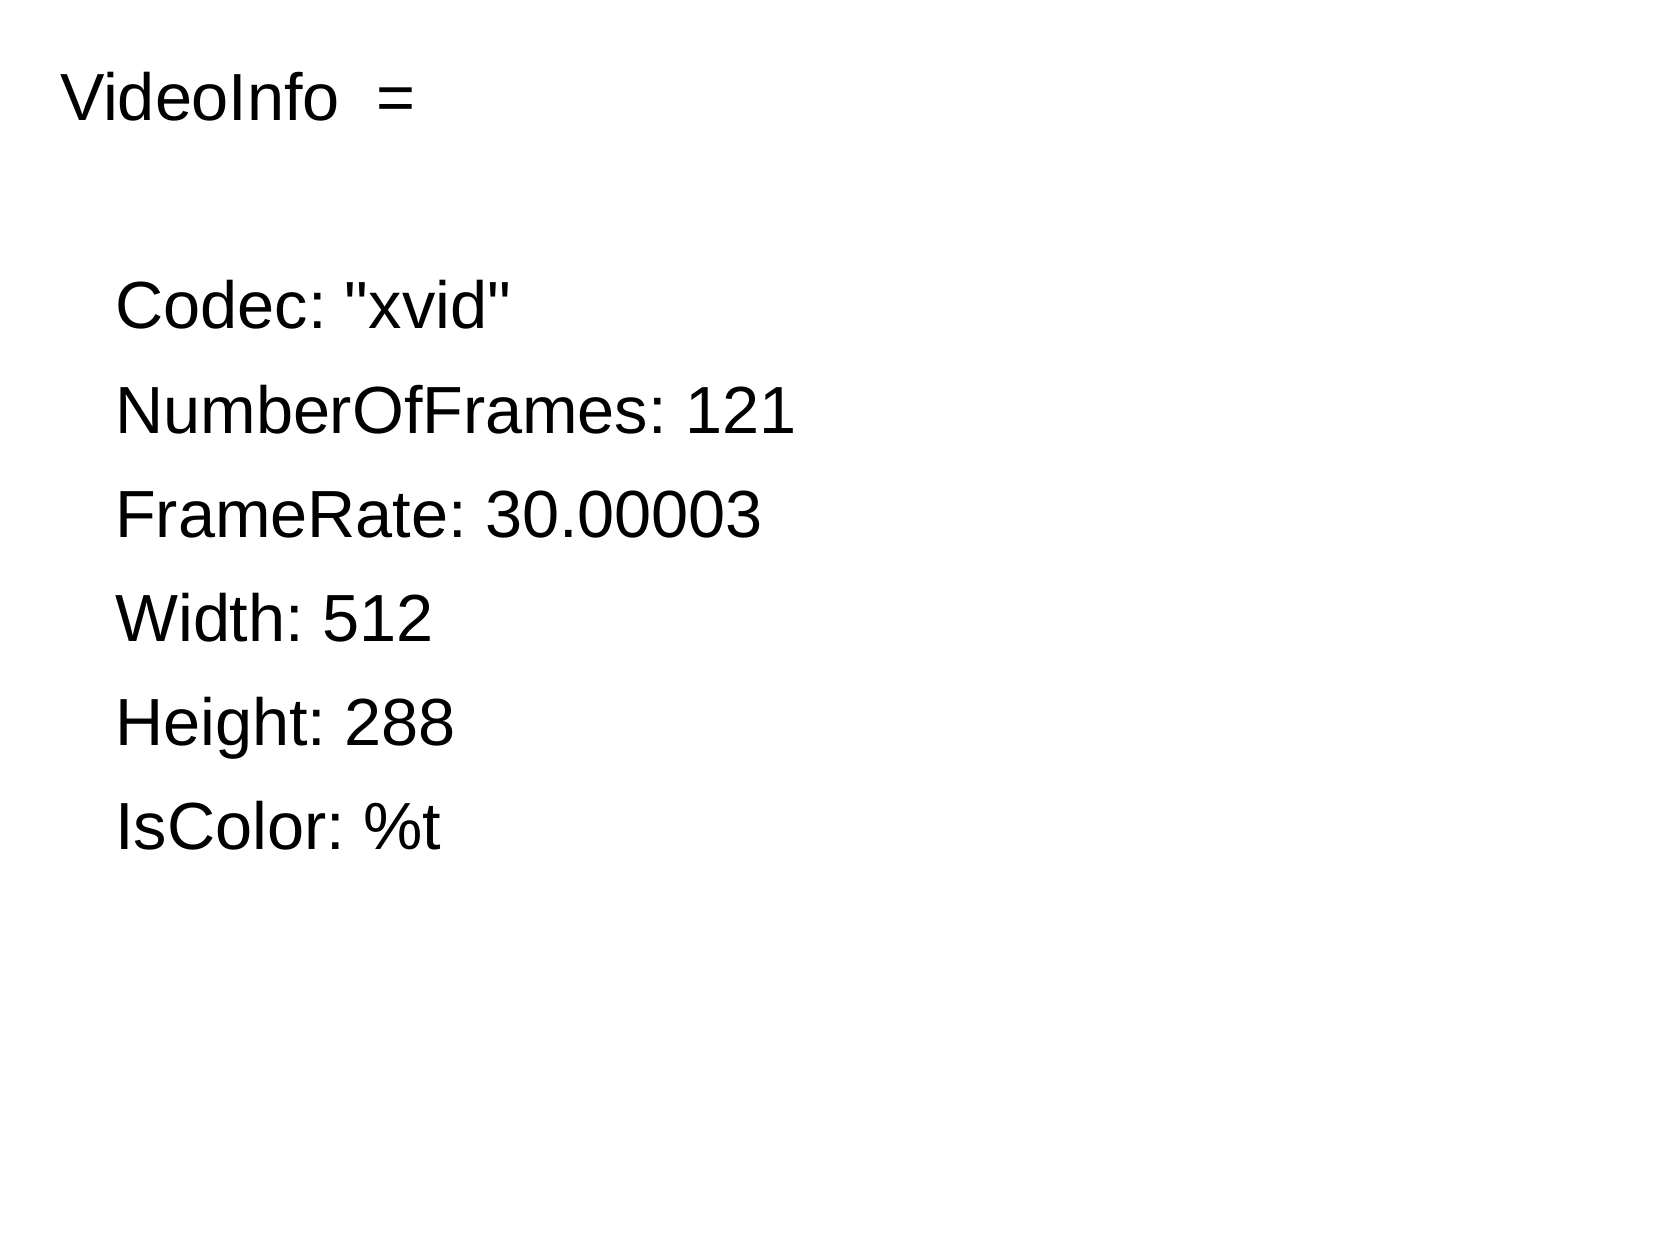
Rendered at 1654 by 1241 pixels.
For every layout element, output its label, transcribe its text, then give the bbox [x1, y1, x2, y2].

list VideoInfo = Codec: "xvid" NumberOfFrames: 121 FrameRate: 30.00003 Width: 512 Height: 288 IsColor: %t [60, 60, 1606, 1171]
